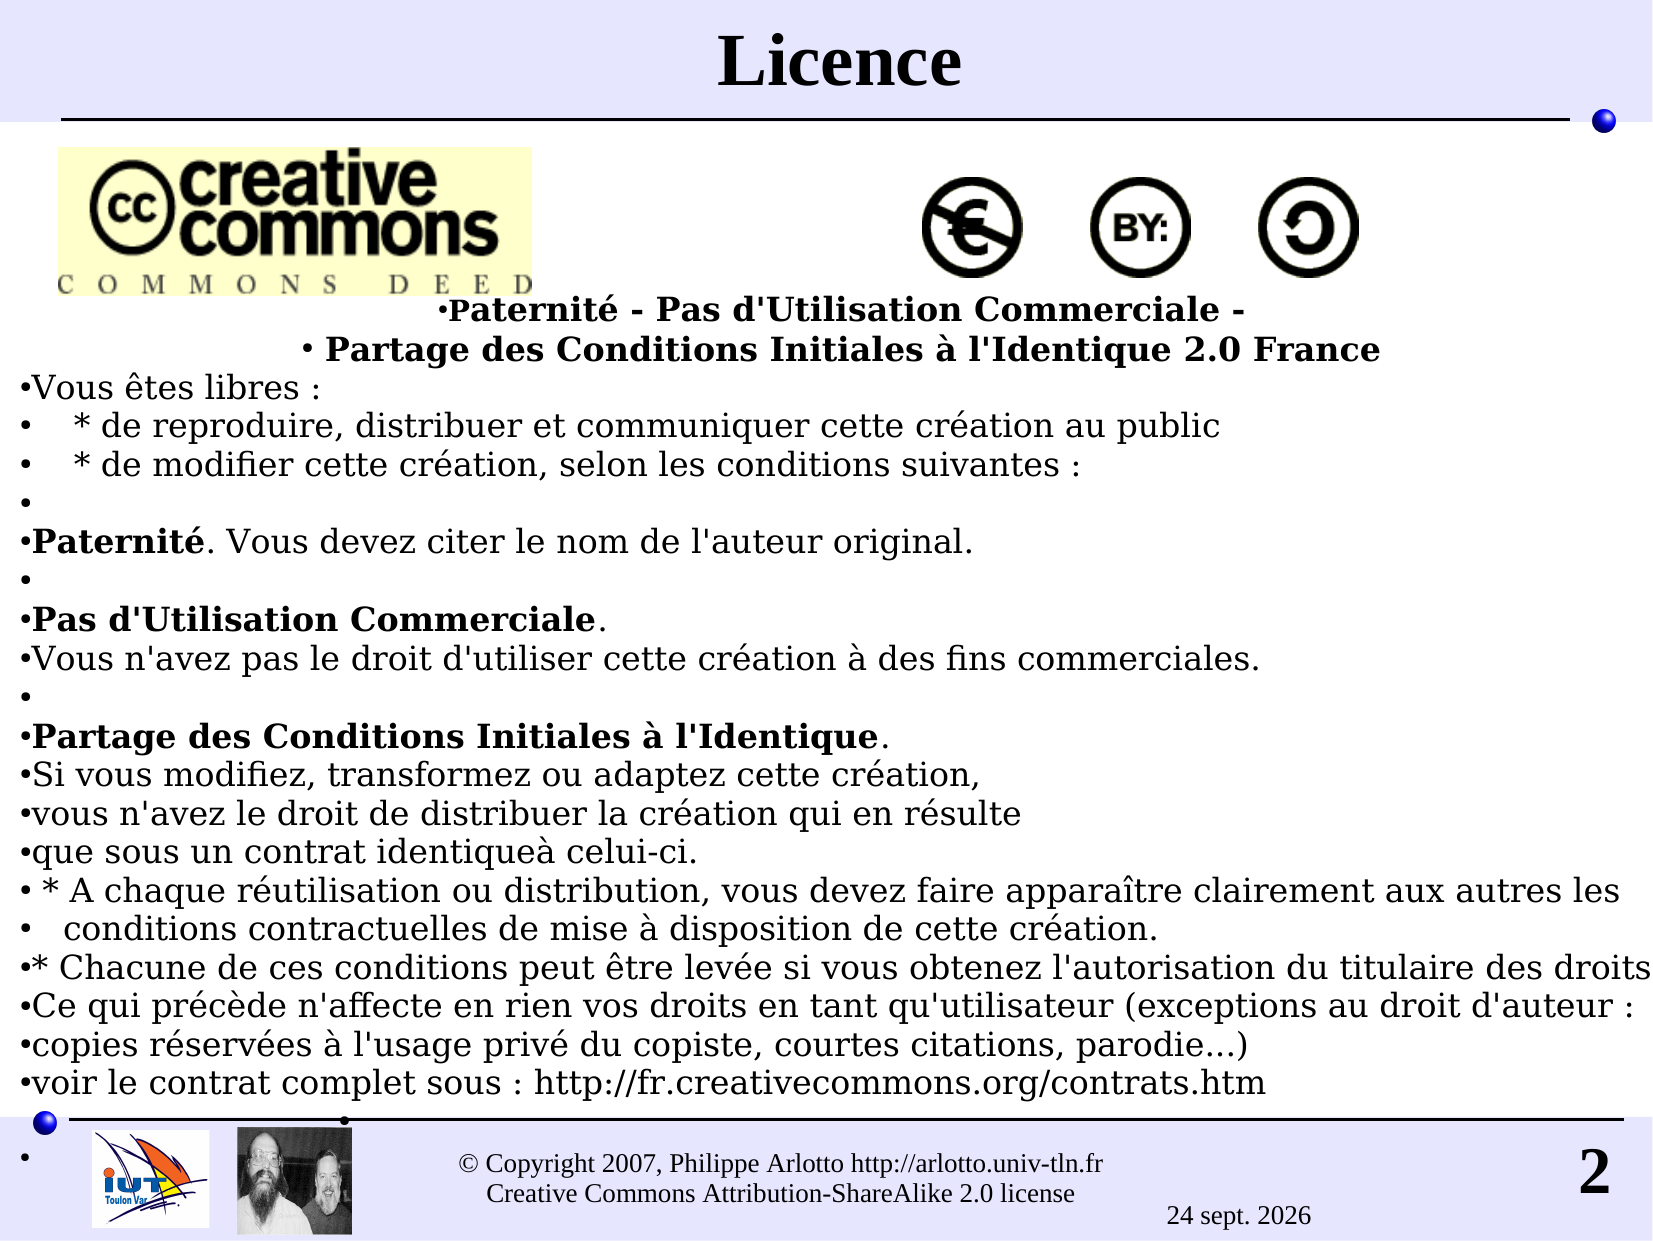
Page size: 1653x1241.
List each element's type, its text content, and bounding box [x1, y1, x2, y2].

picture [1258, 177, 1359, 278]
picture [58, 147, 532, 290]
text_box Paternité - Pas d'Utilisation Commerciale - Partage des Conditions Initiales à l'Identique 2.0 France Vous êtes libres : * de reproduire, distribuer et communiquer cette création au public * de modifier cette création, selon les conditions suivantes : Paternité. Vous devez citer le nom de l'auteur original. Pas d'Utilisation Commerciale. Vous n'avez pas le droit d'utiliser cette création à des fins commerciales. Partage des Conditions Initiales à l'Identique. Si vous modifiez, transformez ou adaptez cette création, vous n'avez le droit de distribuer la création qui en résulte que sous un contrat identiqueà celui-ci. * A chaque réutilisation ou distribution, vous devez faire apparaître clairement aux autres les conditions contractuelles de mise à disposition de cette création. * Chacune de ces conditions peut être levée si vous obtenez l'autorisation du titulaire des droits. Ce qui précède n'affecte en rien vos droits en tant qu'utilisateur (exceptions au droit d'auteur : copies réservées à l'usage privé du copiste, courtes citations, parodie...) voir le contrat complet sous : http://fr.creativecommons.org/contrats.htm [19, 290, 1653, 1176]
picture [922, 177, 1023, 278]
picture [1090, 177, 1191, 278]
title Licence [95, 11, 1585, 110]
picture [237, 1176, 352, 1235]
